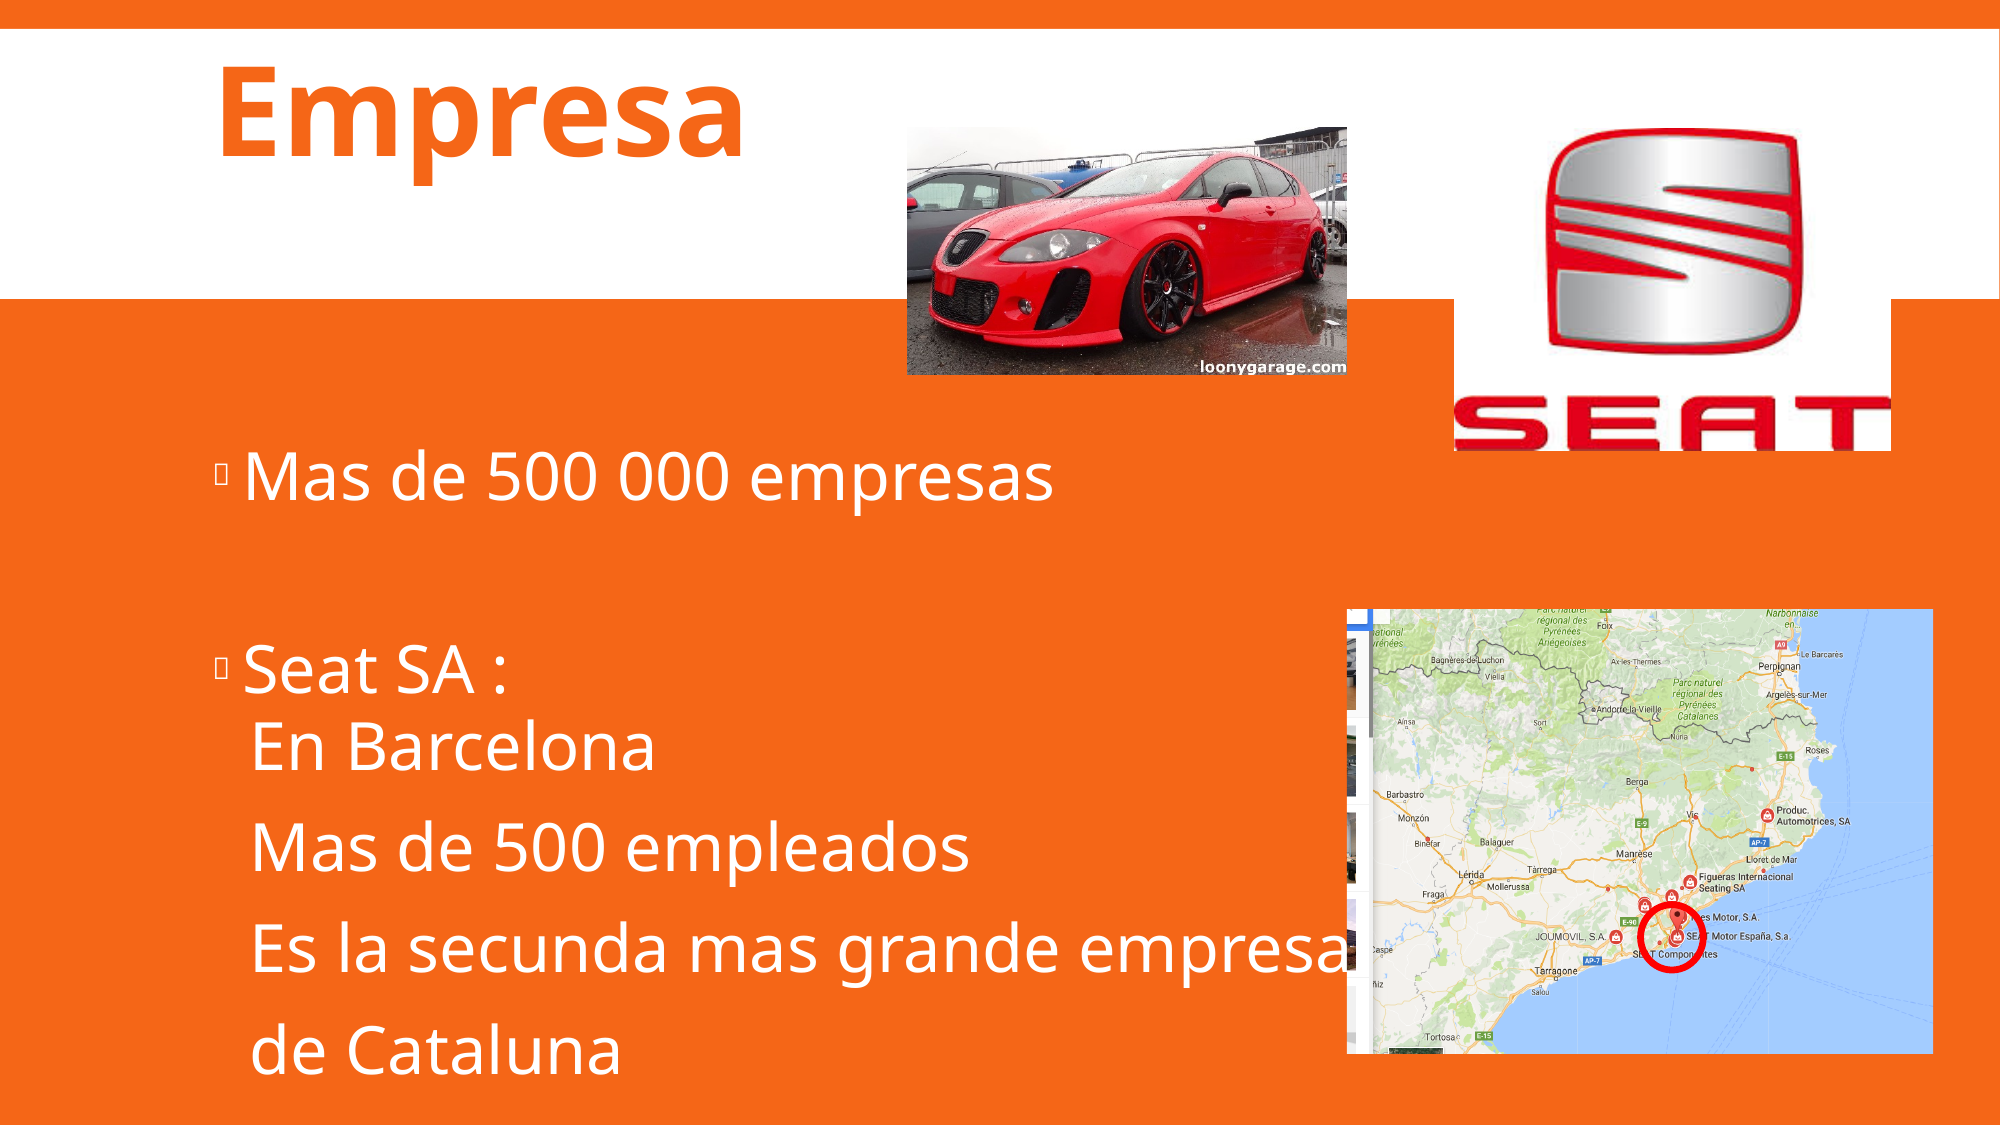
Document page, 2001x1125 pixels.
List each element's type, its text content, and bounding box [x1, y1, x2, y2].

picture [1346, 609, 1934, 1054]
picture [907, 127, 1347, 375]
picture [1454, 128, 1891, 452]
list Mas de 500 000 empresas Seat SA : En Barcelona Mas de 500 empleados Es la secunda mas grande empresa de Cataluna [197, 329, 1803, 1020]
title Empresa [197, 46, 1803, 295]
